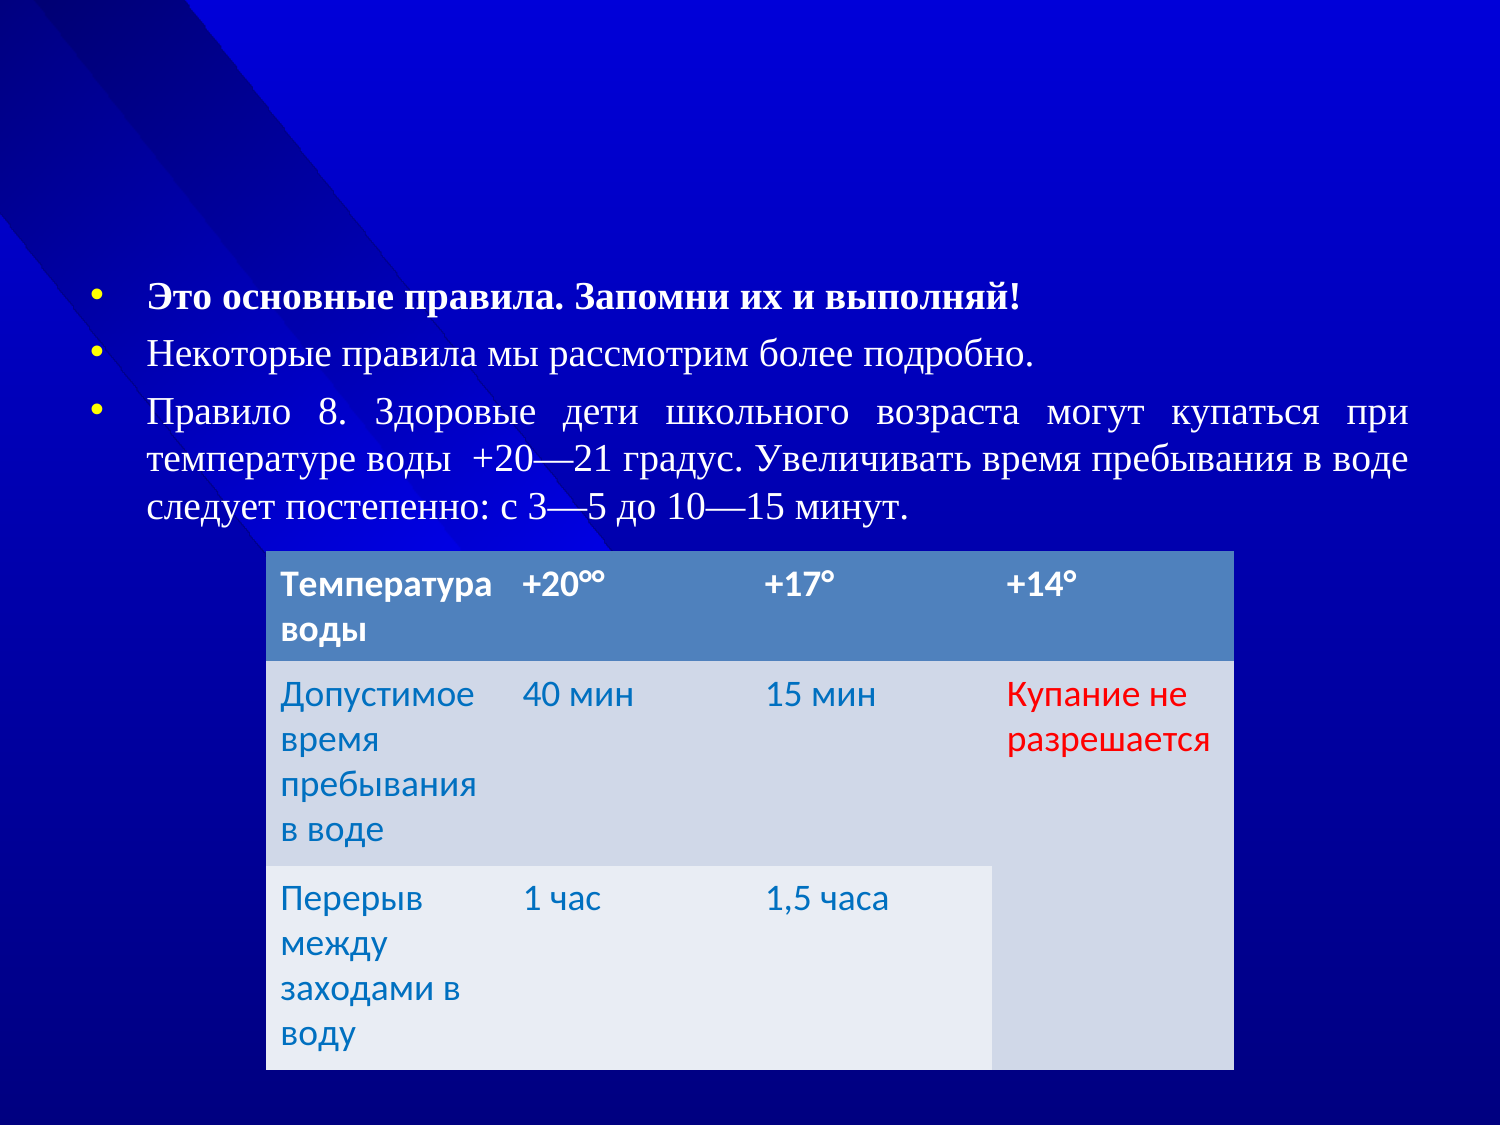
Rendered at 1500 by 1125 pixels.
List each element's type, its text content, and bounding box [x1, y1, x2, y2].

table_header +17° [750, 551, 992, 661]
table_cell Допустимое время пребывания в воде [266, 661, 508, 866]
table_cell 1,5 часа [750, 866, 992, 1070]
table_cell Перерыв между заходами в воду [266, 866, 508, 1070]
table_cell 40 мин [508, 661, 750, 866]
list Это основные правила. Запомни их и выполняй! Некоторые правила мы рассмотрим более подробно. Правило 8. Здоровые дети школьного возраста могут купаться при температуре воды +20—21 градус. Увеличивать время пребывания в воде следует постепенно: с 3—5 до 10—15 минут. [75, 262, 1426, 1006]
table_header Температура воды [266, 551, 508, 661]
table_cell 15 мин [750, 661, 992, 866]
title [75, 45, 1426, 233]
table_cell 1 час [508, 866, 750, 1070]
table_header +20°° [508, 551, 750, 661]
table_header +14° [992, 551, 1234, 661]
table_cell Купание не разрешается [992, 661, 1234, 1070]
